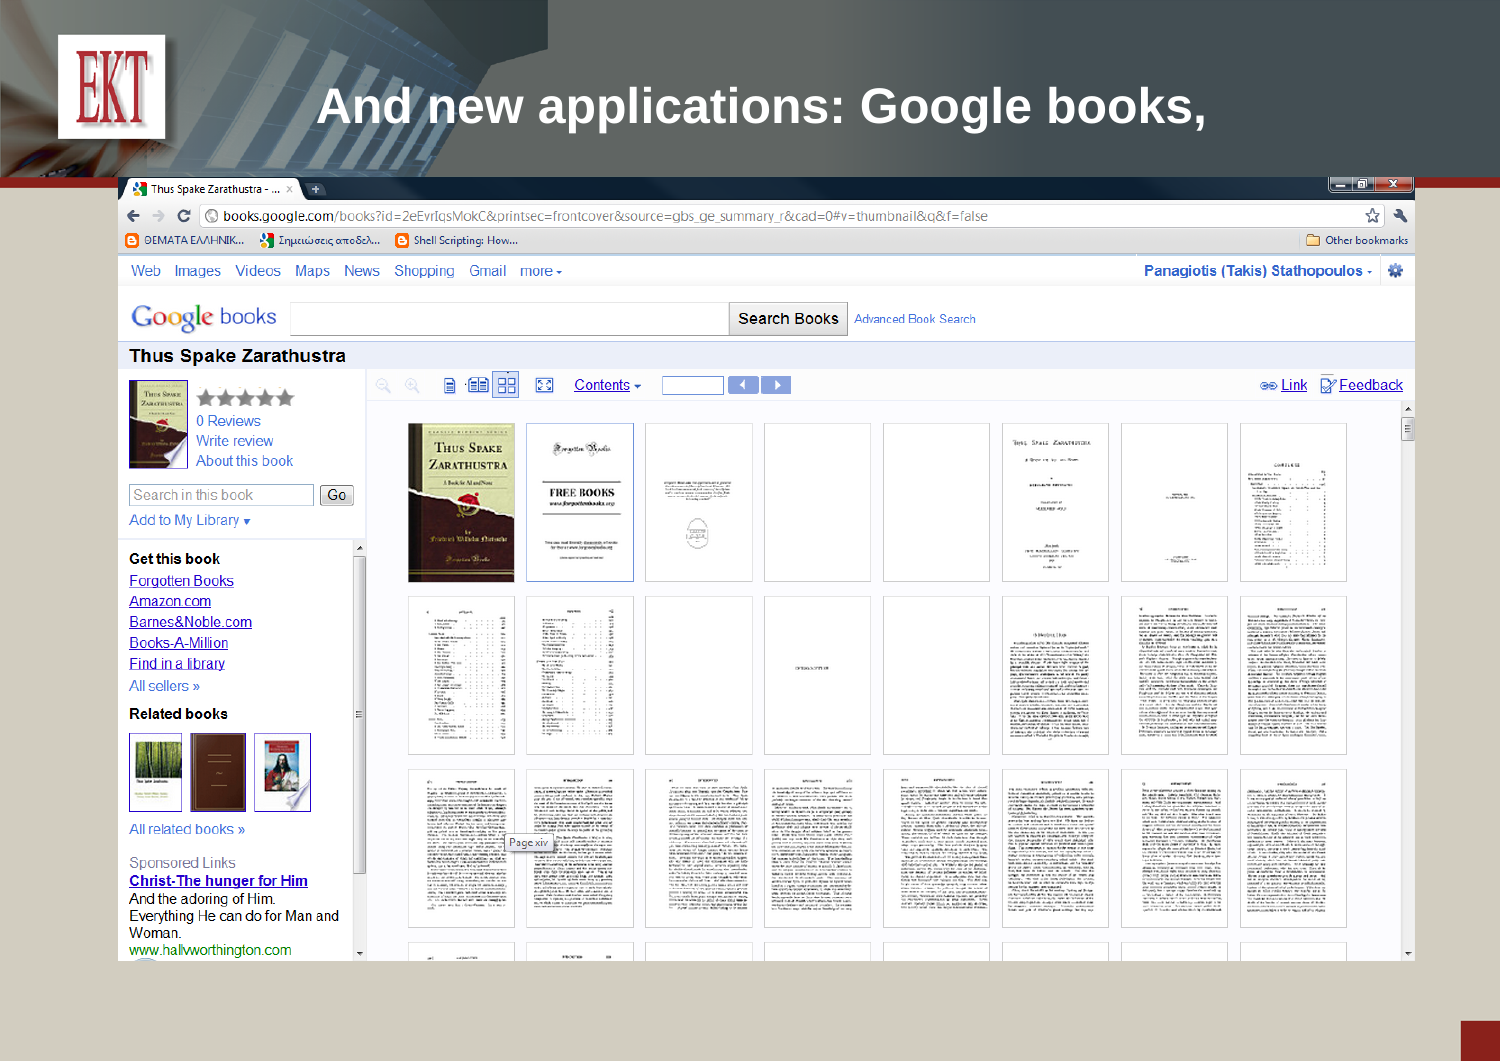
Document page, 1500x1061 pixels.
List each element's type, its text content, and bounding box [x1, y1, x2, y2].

picture [0, 0, 1500, 1061]
title And new applications: Google books, [301, 42, 1426, 165]
